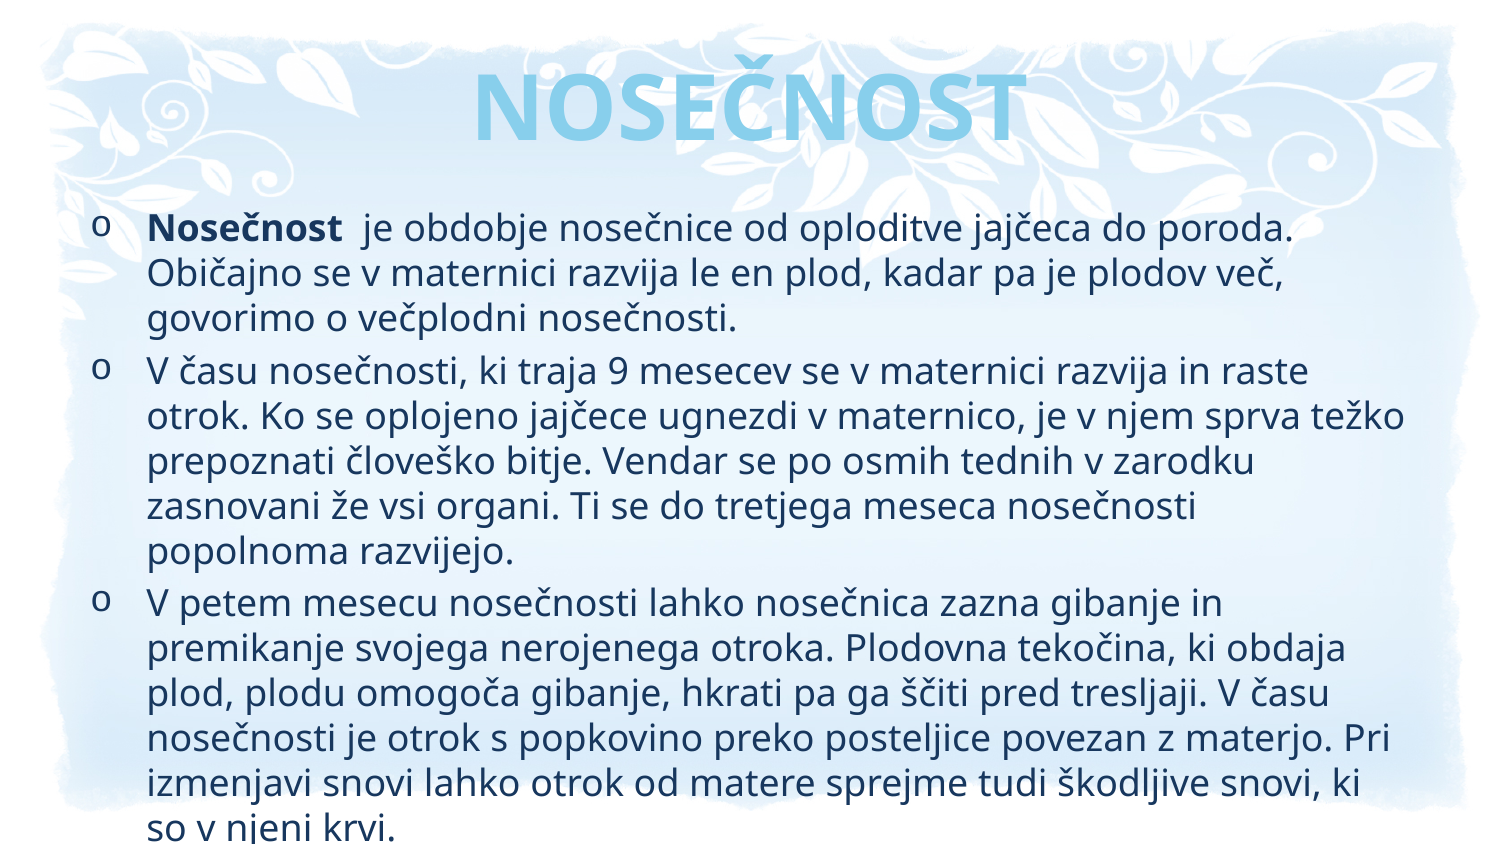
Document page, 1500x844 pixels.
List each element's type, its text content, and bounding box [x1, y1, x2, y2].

title NOSEČNOST [75, 33, 1425, 175]
list Nosečnost je obdobje nosečnice od oploditve jajčeca do poroda. Običajno se v maternici razvija le en plod, kadar pa je plodov več, govorimo o večplodni nosečnosti. V času nosečnosti, ki traja 9 mesecev se v maternici razvija in raste otrok. Ko se oplojeno jajčece ugnezdi v maternico, je v njem sprva težko prepoznati človeško bitje. Vendar se po osmih tednih v zarodku zasnovani že vsi organi. Ti se do tretjega meseca nosečnosti popolnoma razvijejo. V petem mesecu nosečnosti lahko nosečnica zazna gibanje in premikanje svojega nerojenega otroka. Plodovna tekočina, ki obdaja plod, plodu omogoča gibanje, hkrati pa ga ščiti pred tresljaji. V času nosečnosti je otrok s popkovino preko posteljice povezan z materjo. Pri izmenjavi snovi lahko otrok od matere sprejme tudi škodljive snovi, ki so v njeni krvi. [75, 196, 1425, 754]
picture [0, 0, 1500, 844]
